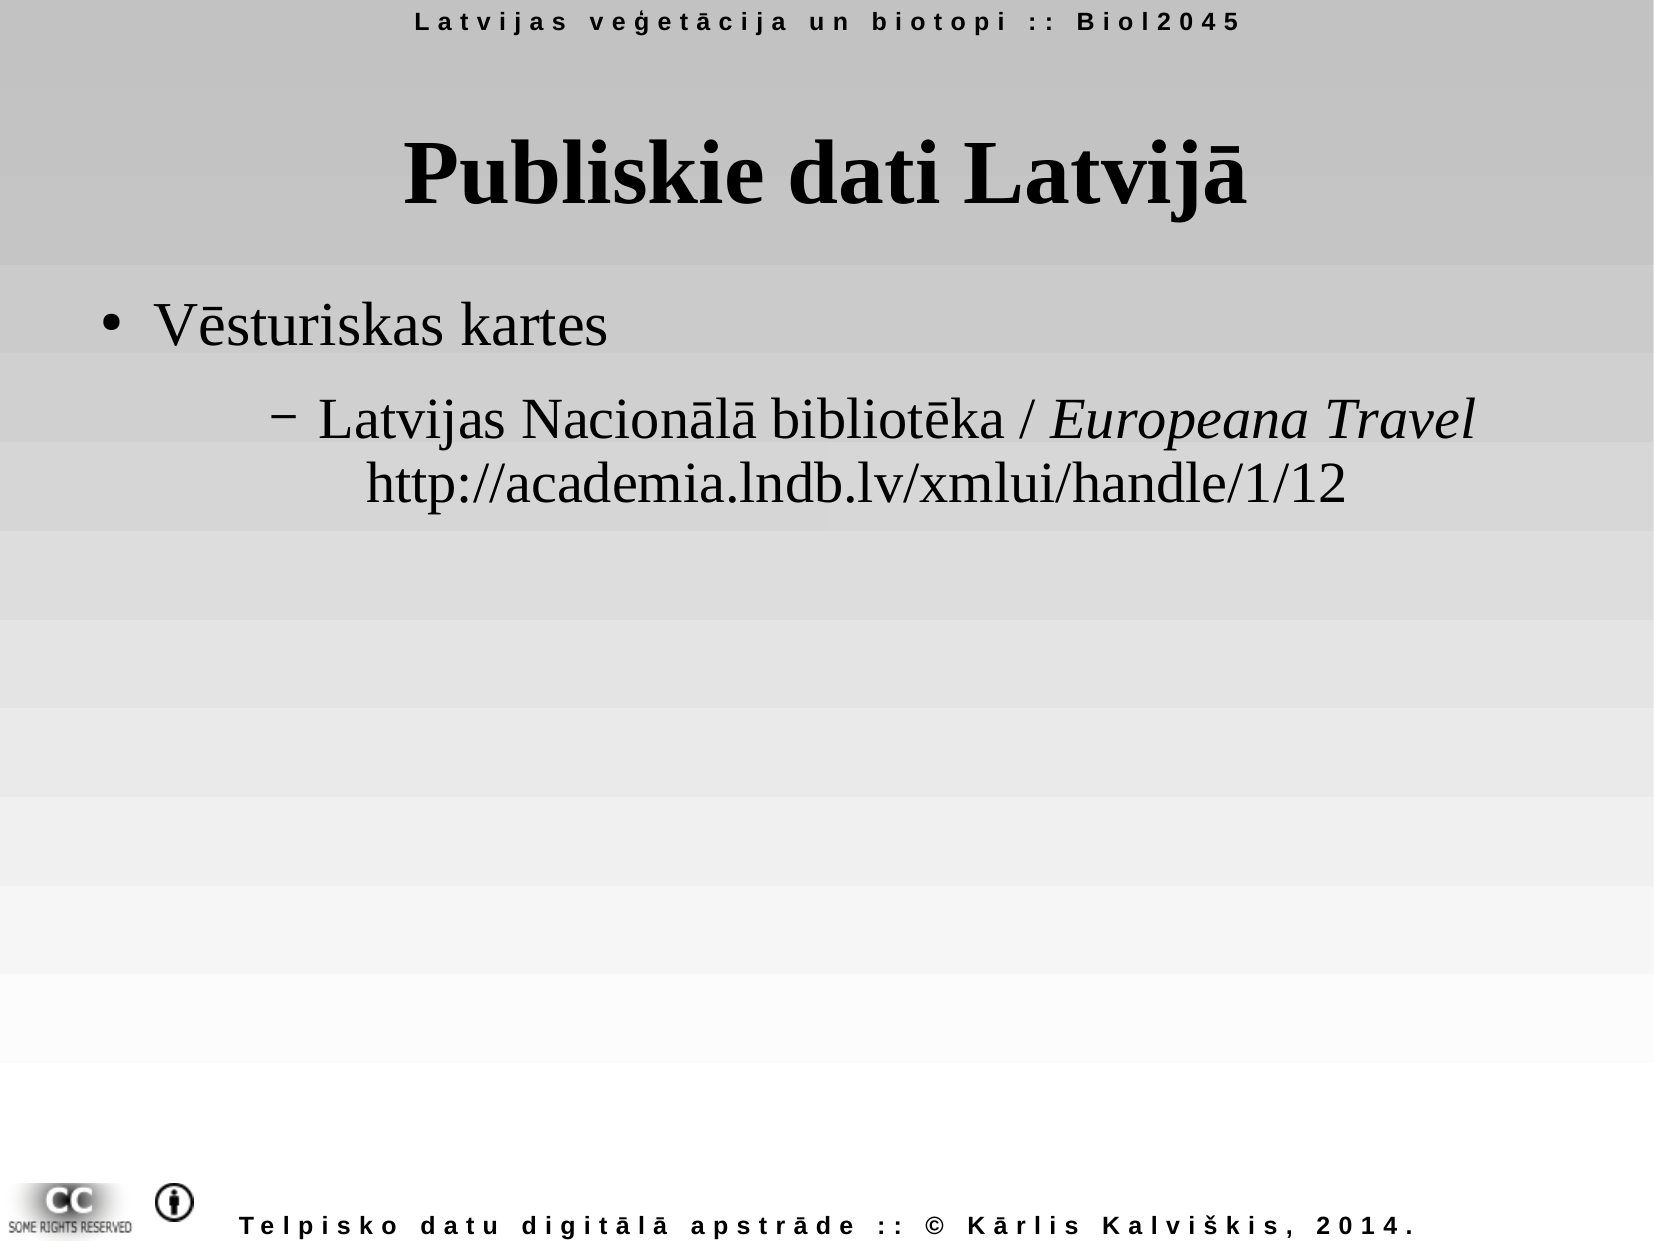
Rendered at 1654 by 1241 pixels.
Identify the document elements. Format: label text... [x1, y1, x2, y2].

title Publiskie dati Latvijā [29, 56, 1625, 289]
list Vēsturiskas kartes Latvijas Nacionālā bibliotēka / Europeana Travel http://academia.lndb.lv/xmlui/handle/1/12 [82, 289, 1571, 1098]
picture [0, 0, 1654, 1241]
